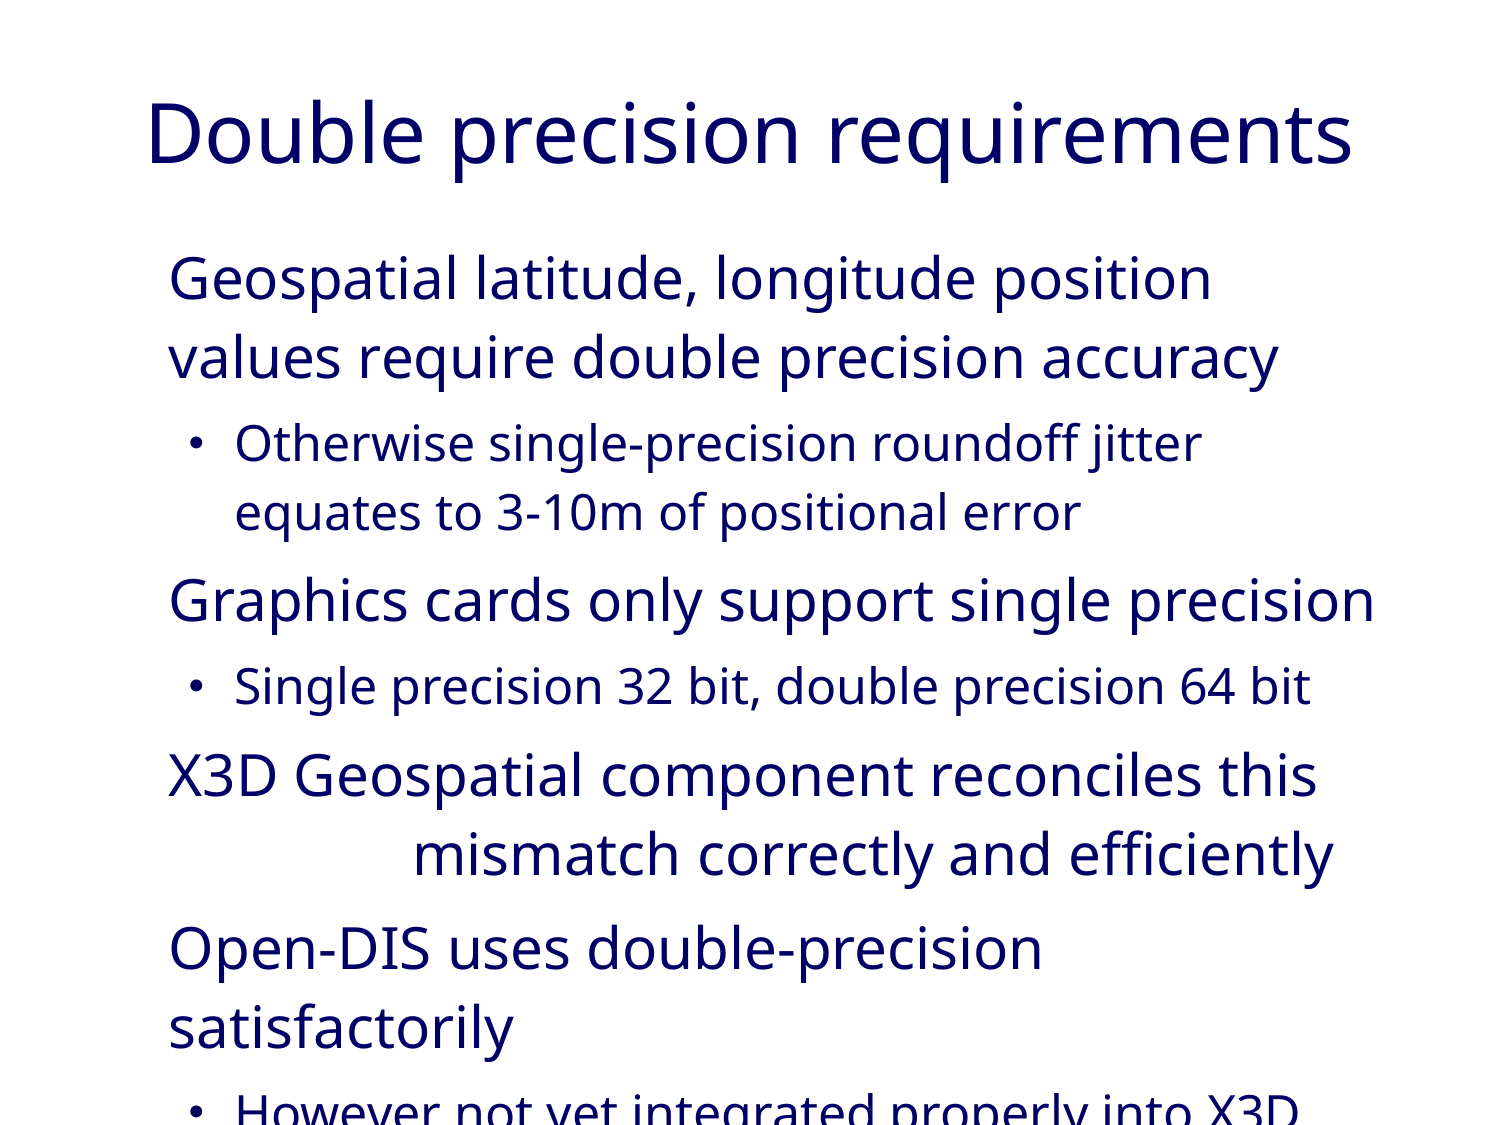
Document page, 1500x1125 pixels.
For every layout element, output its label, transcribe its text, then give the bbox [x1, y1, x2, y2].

list Geospatial latitude, longitude position values require double precision accuracy Otherwise single-precision roundoff jitter equates to 3-10m of positional error Graphics cards only support single precision Single precision 32 bit, double precision 64 bit X3D Geospatial component reconciles this mismatch correctly and efficiently Open-DIS uses double-precision satisfactorily However not yet integrated properly into X3D Use X-Y-Z local coordinate system instead [112, 237, 1388, 1125]
title Double precision requirements [112, 37, 1388, 226]
